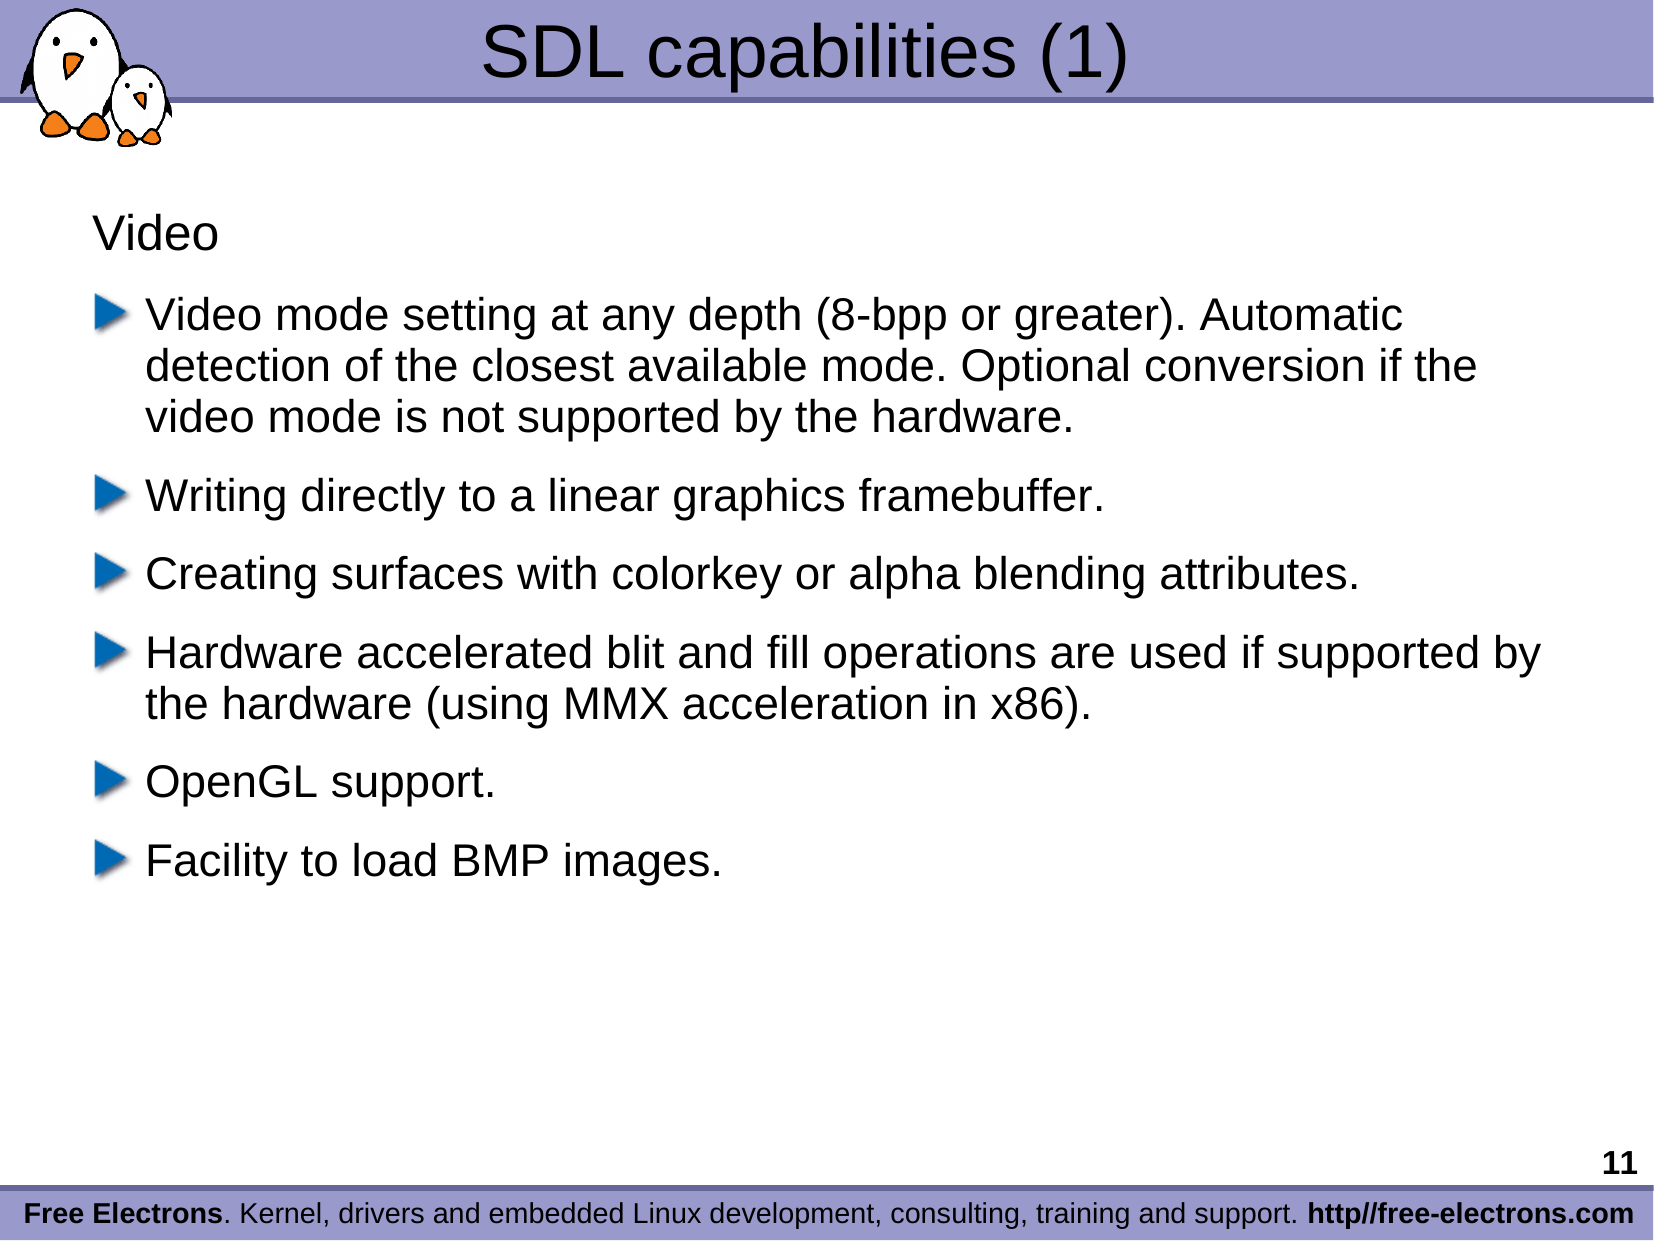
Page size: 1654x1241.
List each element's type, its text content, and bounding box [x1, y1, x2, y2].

picture [20, 8, 172, 147]
list Video Video mode setting at any depth (8-bpp or greater). Automatic detection of the closest available mode. Optional conversion if the video mode is not supported by the hardware. Writing directly to a linear graphics framebuffer. Creating surfaces with colorkey or alpha blending attributes. Hardware accelerated blit and fill operations are used if supported by the hardware (using MMX acceleration in x86). OpenGL support. Facility to load BMP images. [74, 205, 1562, 1056]
title SDL capabilities (1) [60, 0, 1551, 103]
